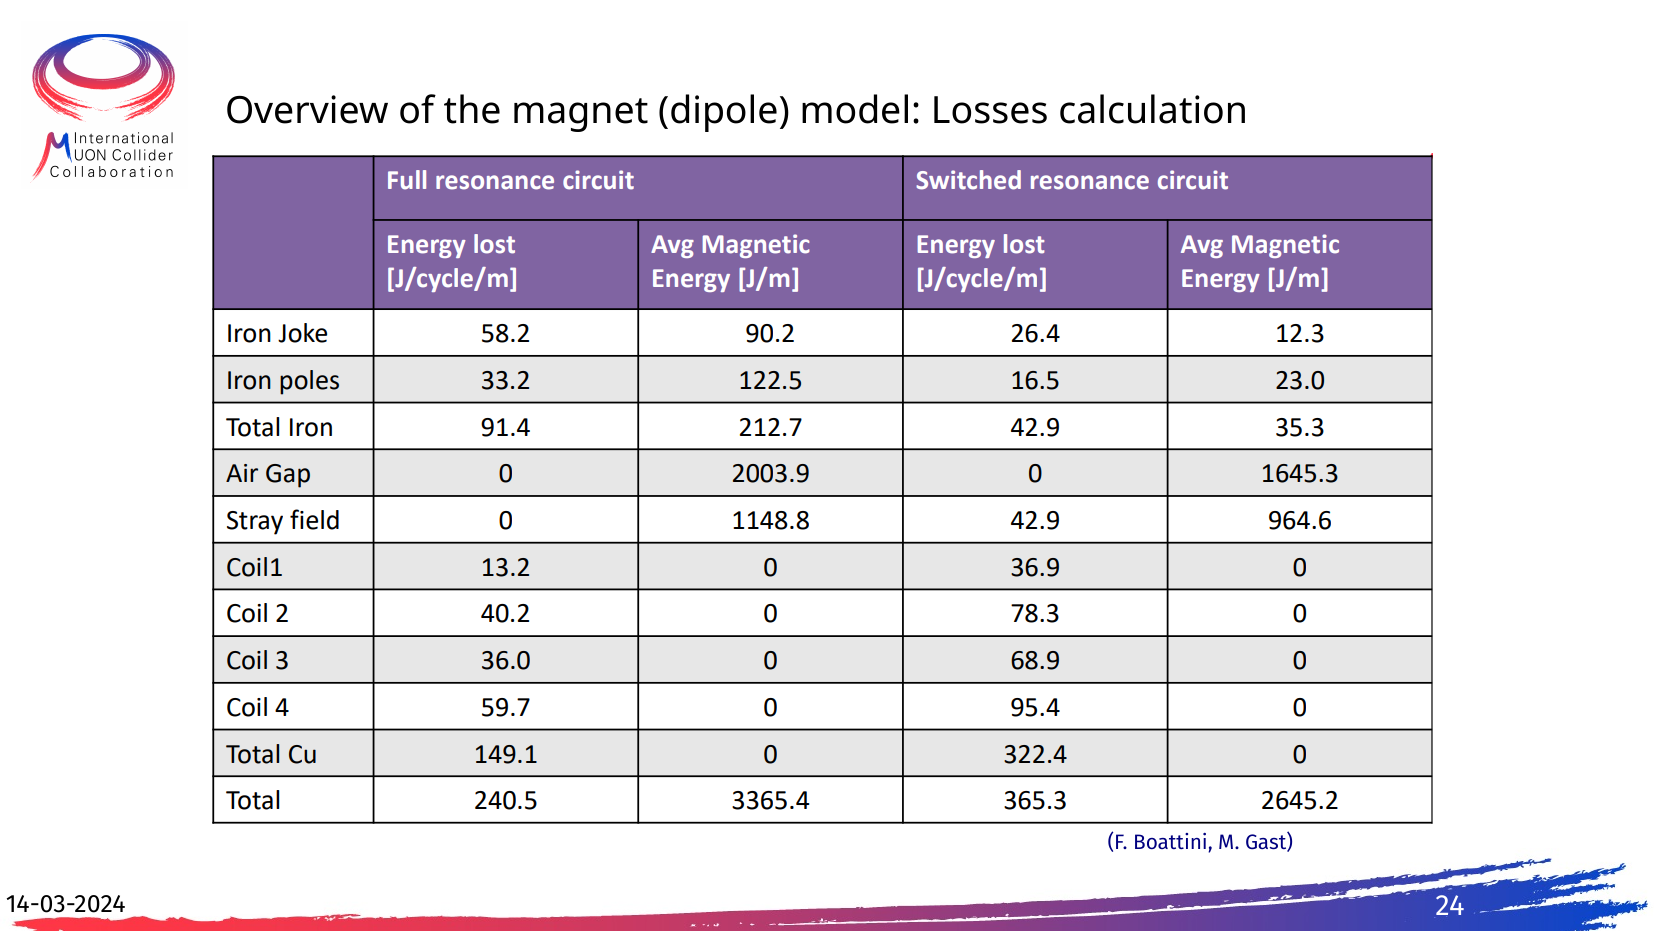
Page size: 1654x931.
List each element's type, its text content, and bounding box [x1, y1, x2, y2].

title Overview of the magnet (dipole) model: Losses calculation [225, 83, 1571, 244]
picture [0, 848, 1654, 931]
picture [210, 153, 1433, 825]
text_box (F. Boattini, M. Gast) [1092, 822, 1345, 887]
picture [21, 21, 188, 189]
